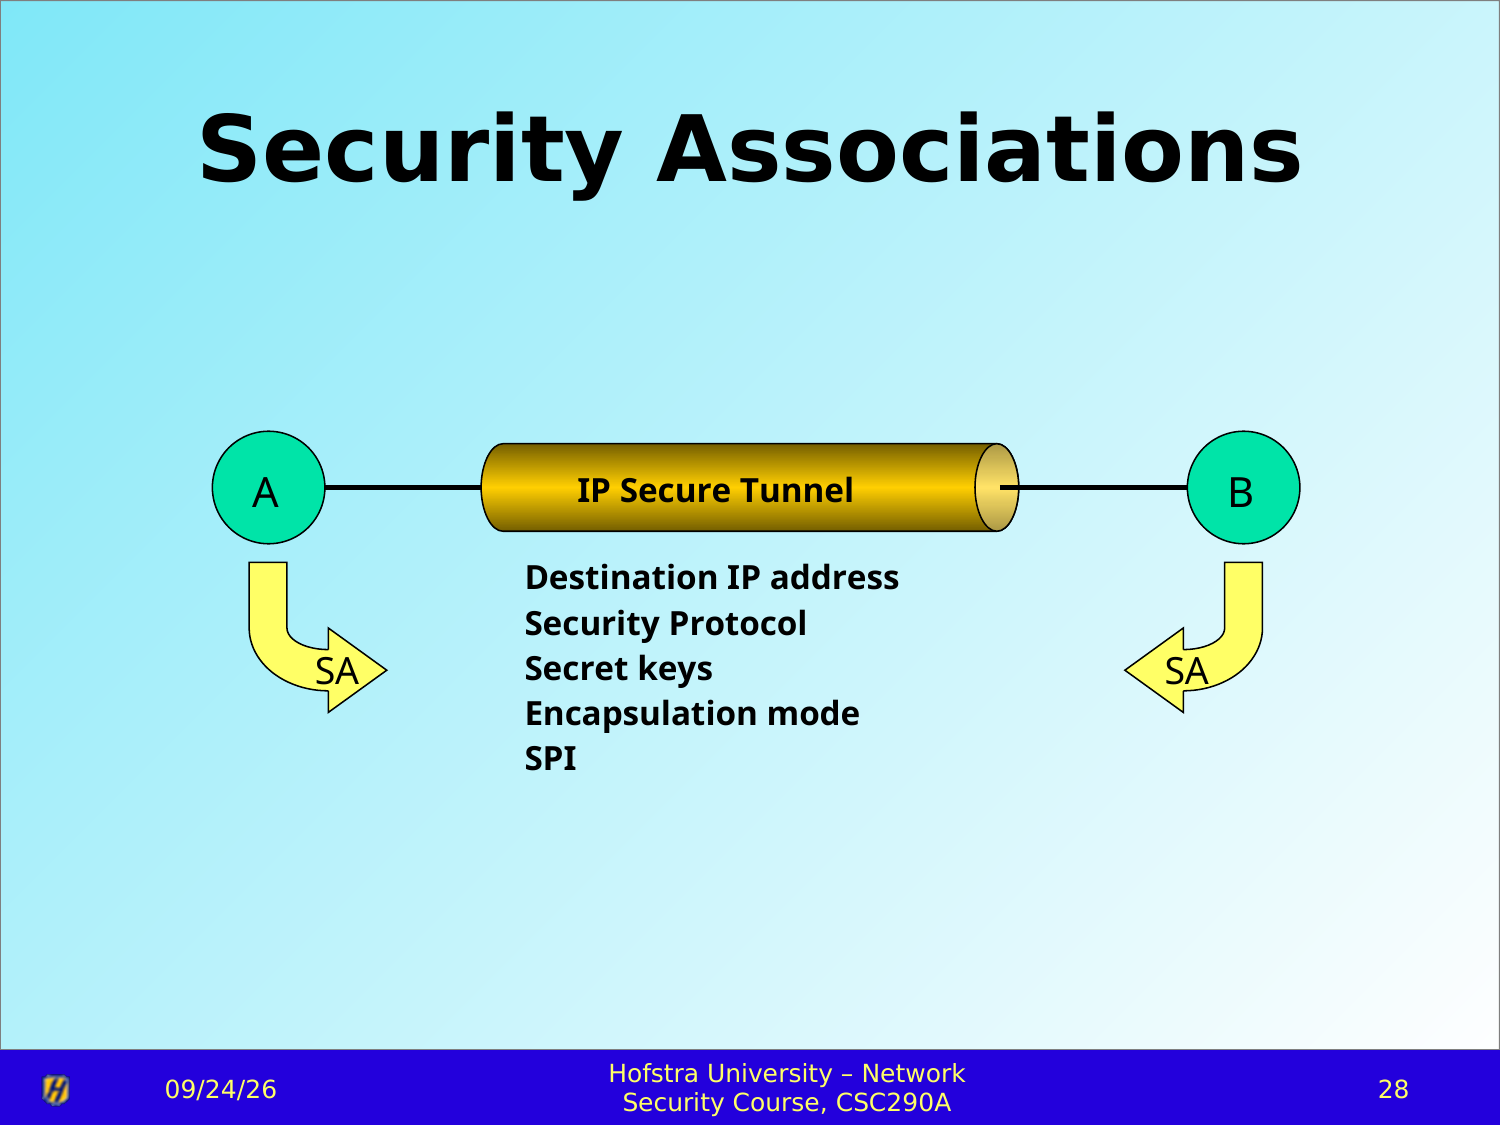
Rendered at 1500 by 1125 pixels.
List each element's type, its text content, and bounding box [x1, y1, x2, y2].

text_box [328, 627, 341, 637]
text_box IP Secure Tunnel [562, 459, 870, 521]
text_box B [1212, 454, 1270, 528]
title Security Associations [112, 85, 1391, 212]
text_box [1220, 562, 1263, 682]
text_box [328, 704, 340, 713]
text_box [1170, 627, 1184, 637]
text_box [481, 443, 995, 532]
text_box [375, 661, 387, 679]
text_box [1124, 652, 1149, 688]
text_box SA [300, 637, 375, 704]
picture [37, 1072, 76, 1110]
text_box A [237, 454, 294, 528]
text_box [1171, 704, 1184, 713]
text_box SA [1149, 637, 1225, 704]
text_box Destination IP address Security Protocol Secret keys Encapsulation mode SPI [509, 546, 1066, 789]
text_box [249, 562, 300, 687]
